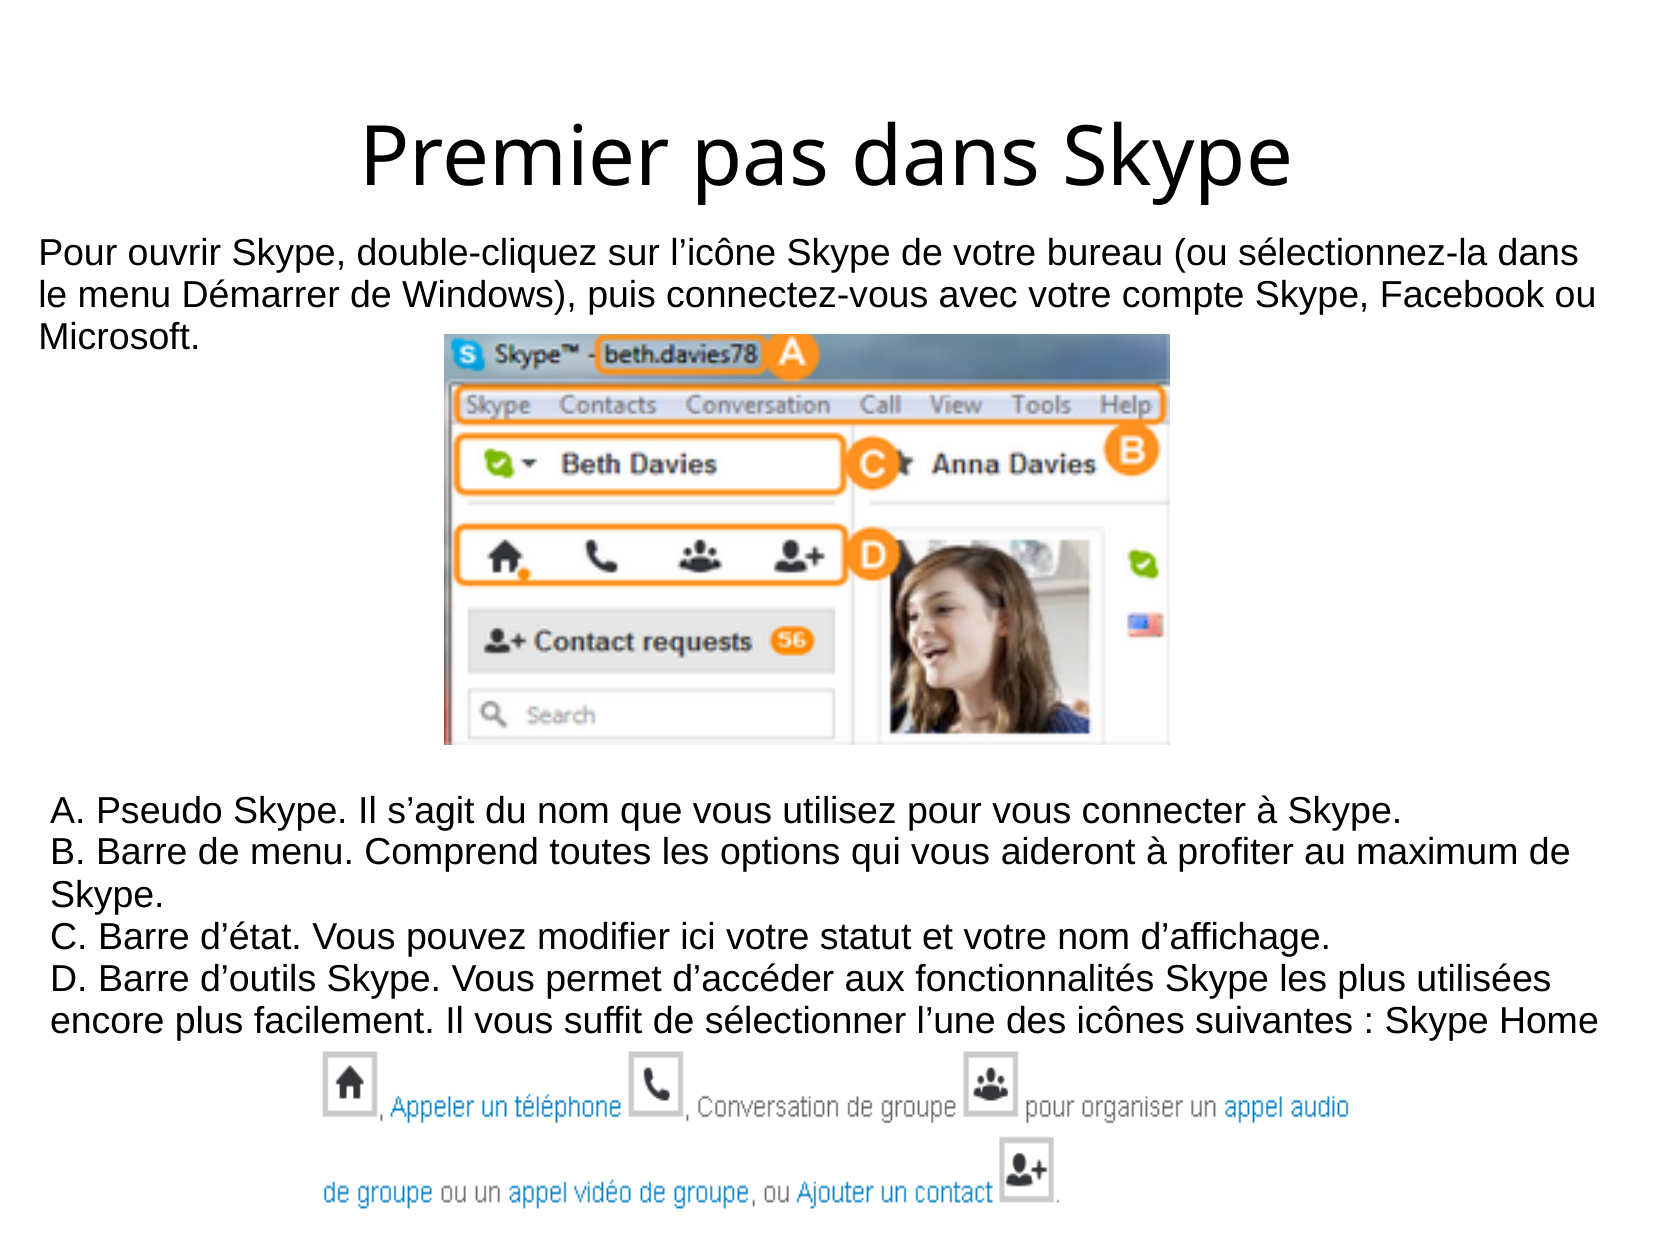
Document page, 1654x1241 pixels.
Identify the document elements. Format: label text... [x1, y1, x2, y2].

text_box A. Pseudo Skype. Il s’agit du nom que vous utilisez pour vous connecter à Skype. B. Barre de menu. Comprend toutes les options qui vous aideront à profiter au maximum de Skype. C. Barre d’état. Vous pouvez modifier ici votre statut et votre nom d’affichage. D. Barre d’outils Skype. Vous permet d’accéder aux fonctionnalités Skype les plus utilisées encore plus facilement. Il vous suffit de sélectionner l’une des icônes suivantes : Skype Home [35, 781, 1619, 1049]
title Premier pas dans Skype [82, 49, 1571, 224]
text_box Pour ouvrir Skype, double-cliquez sur l’icône Skype de votre bureau (ou sélectionnez-la dans le menu Démarrer de Windows), puis connectez-vous avec votre compte Skype, Facebook ou Microsoft. [23, 224, 1630, 366]
picture [318, 1050, 1355, 1217]
picture [444, 334, 1170, 745]
